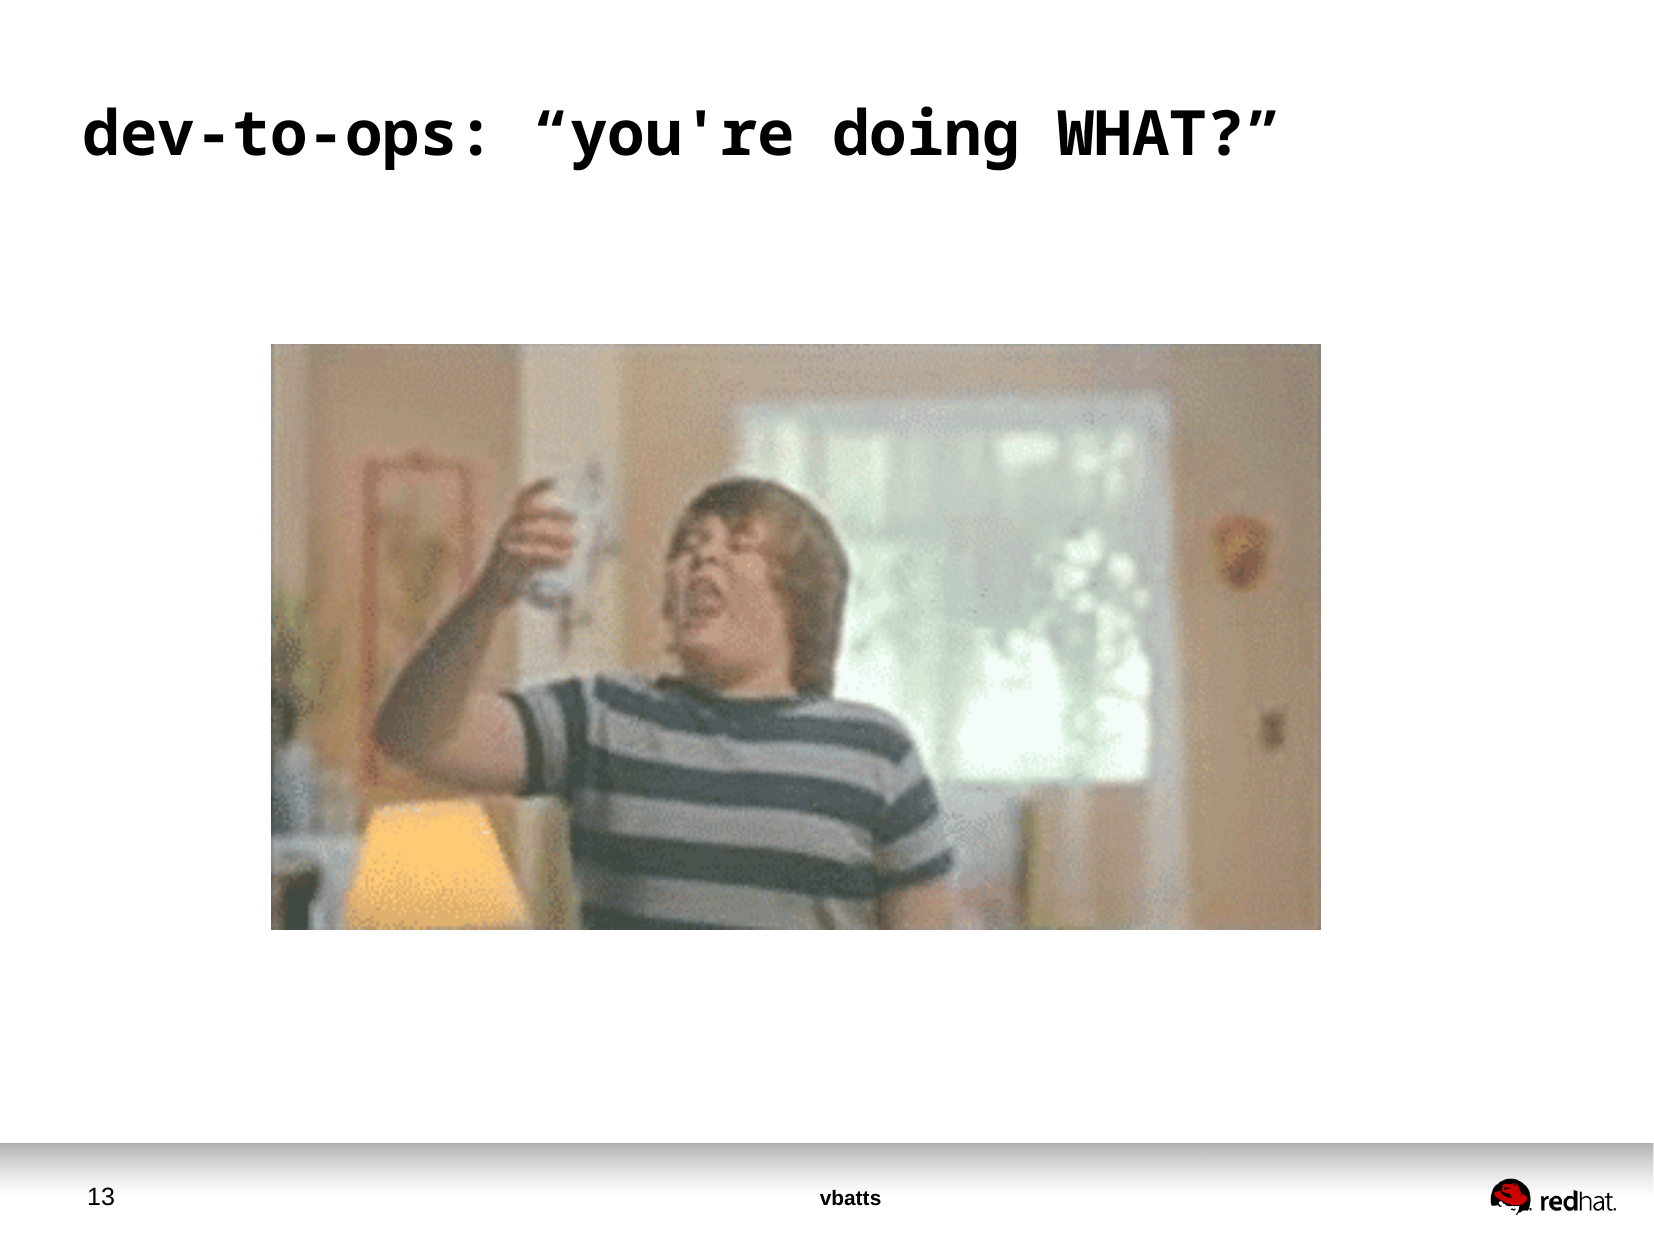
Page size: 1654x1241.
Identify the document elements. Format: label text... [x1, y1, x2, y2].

picture [271, 344, 1321, 931]
picture [0, 1143, 1654, 1241]
title dev-to-ops: “you're doing WHAT?” [82, 37, 1571, 226]
